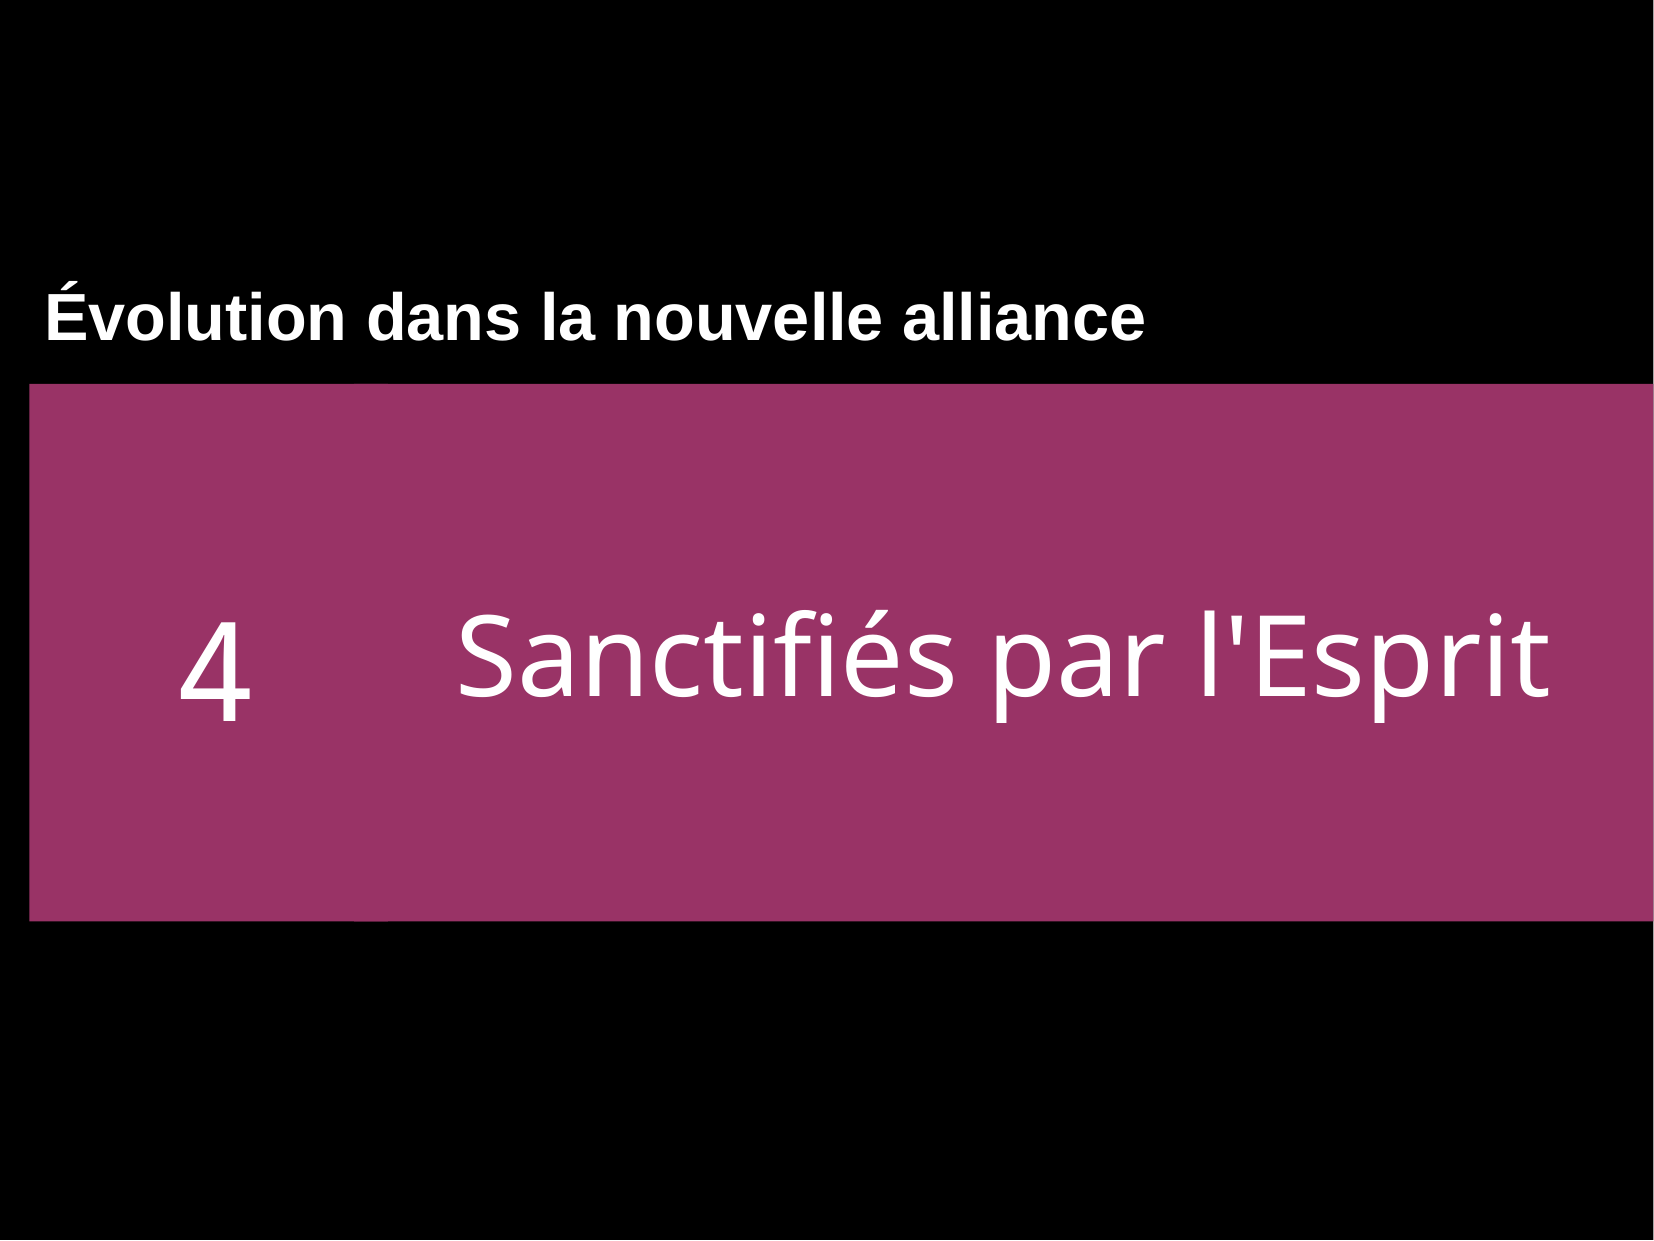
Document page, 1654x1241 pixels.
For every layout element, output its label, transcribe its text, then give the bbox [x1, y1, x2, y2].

text_box 4 [159, 566, 300, 770]
text_box [29, 383, 354, 922]
text_box Évolution dans la nouvelle alliance [29, 272, 1654, 363]
text_box Sanctifiés par l'Esprit [354, 383, 1654, 922]
